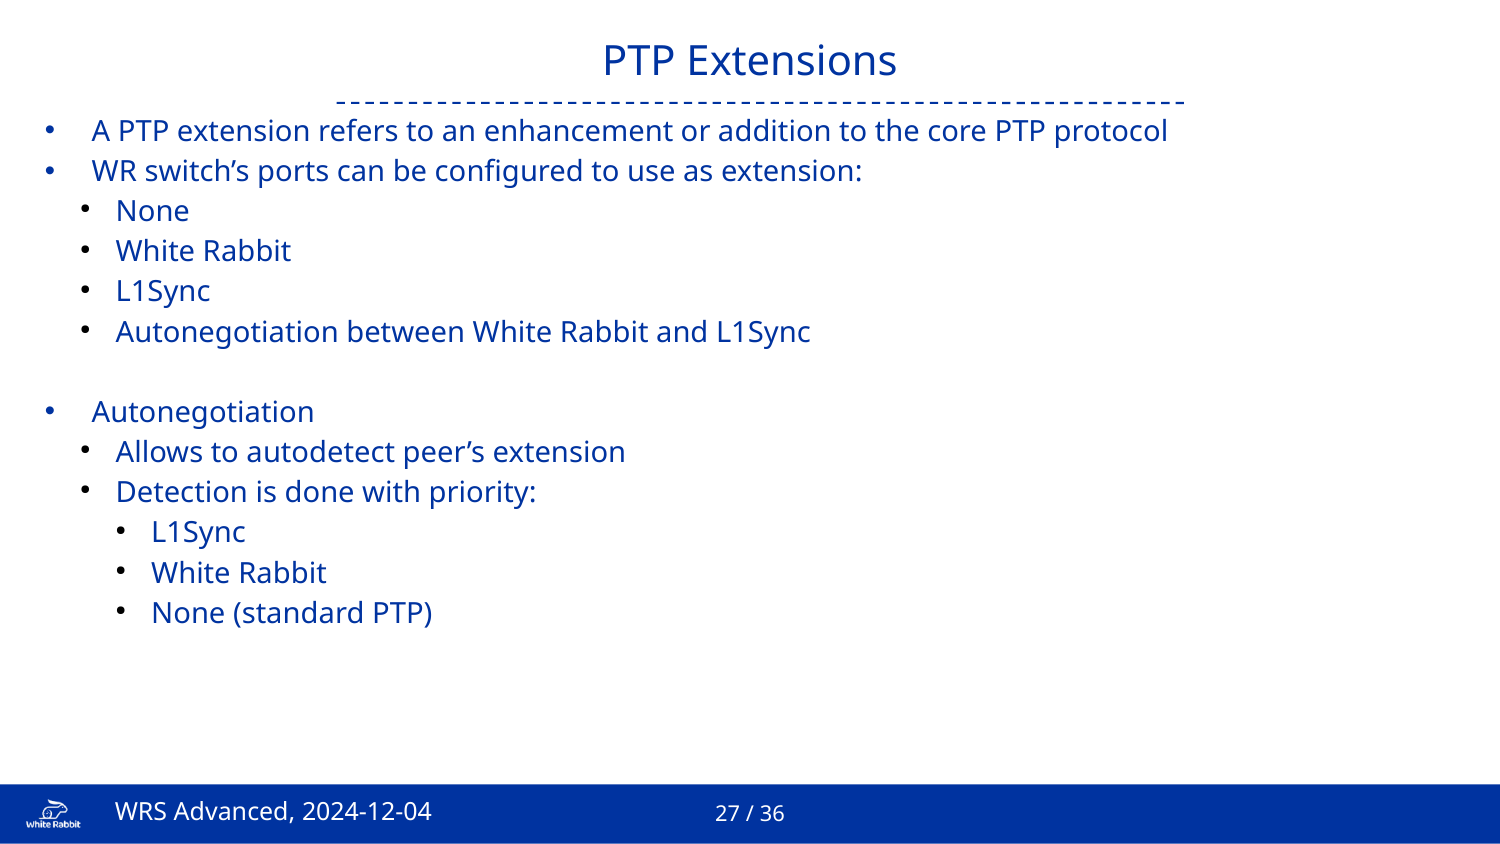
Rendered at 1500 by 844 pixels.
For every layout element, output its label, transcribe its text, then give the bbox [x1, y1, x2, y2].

slide_number <number> / 36 [0, 791, 1500, 837]
title PTP Extensions [0, 0, 1500, 117]
text_box A PTP extension refers to an enhancement or addition to the core PTP protocol WR switch’s ports can be configured to use as extension: None White Rabbit L1Sync Autonegotiation between White Rabbit and L1Sync Autonegotiation Allows to autodetect peer’s extension Detection is done with priority: L1Sync White Rabbit None (standard PTP) [30, 99, 1388, 637]
